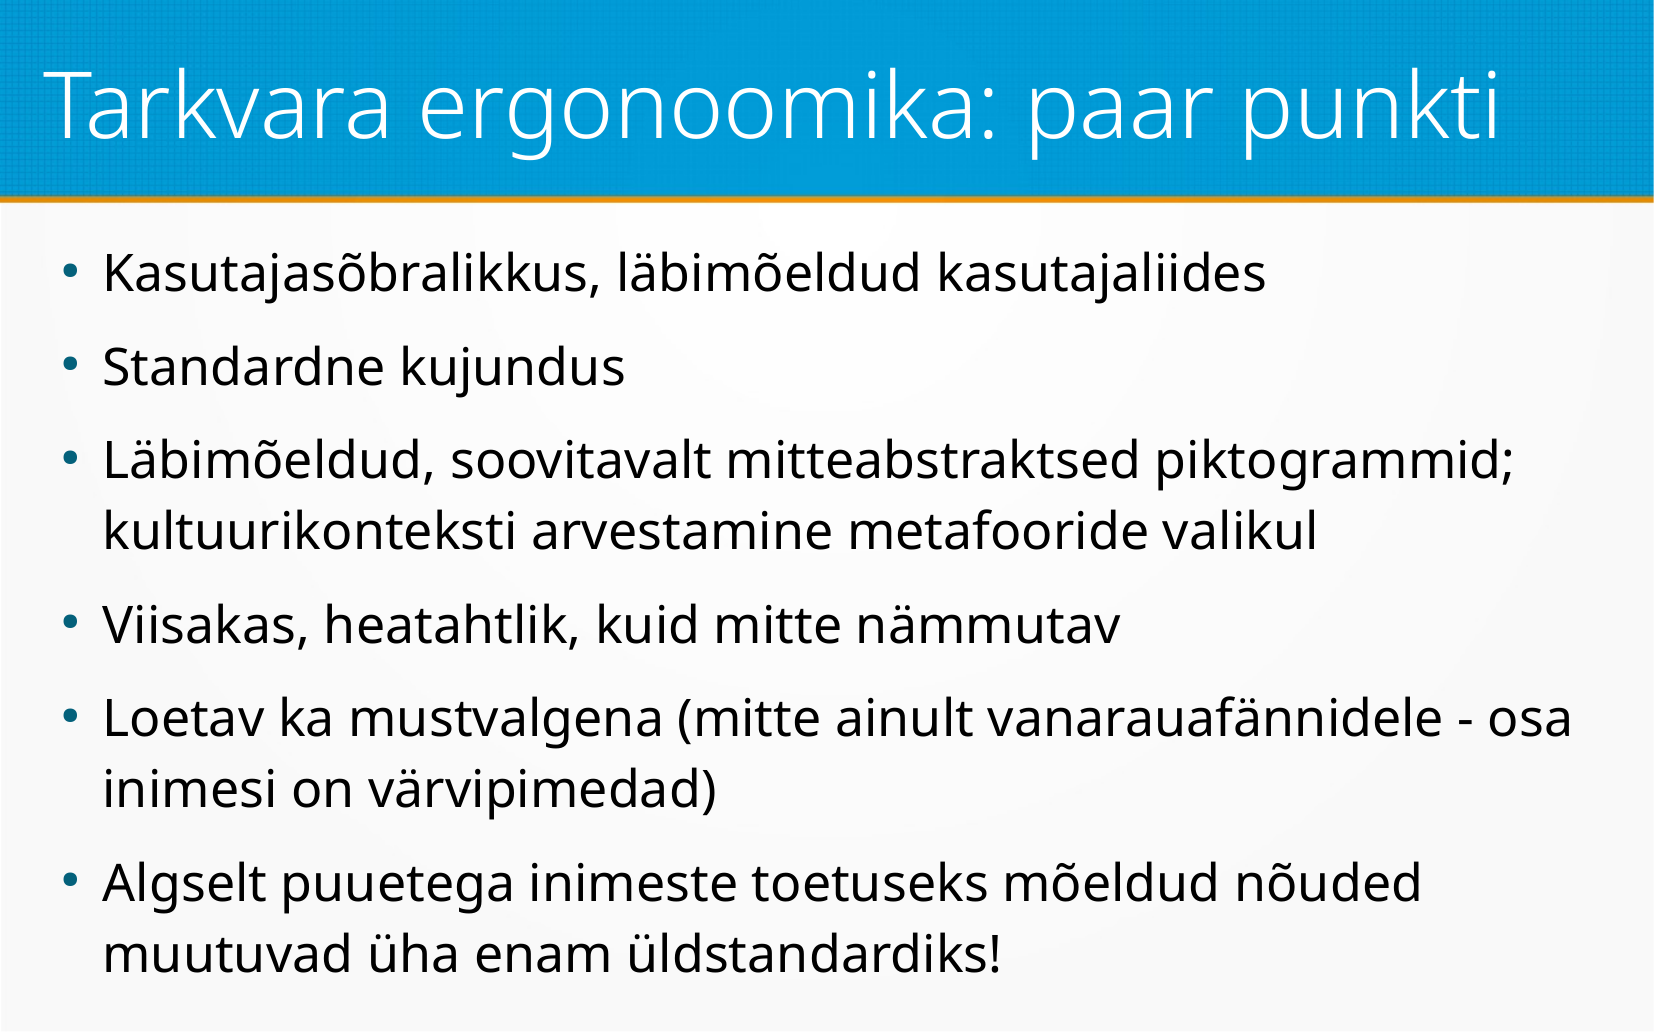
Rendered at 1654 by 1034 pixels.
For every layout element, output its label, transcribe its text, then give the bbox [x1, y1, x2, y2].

list Kasutajasõbralikkus, läbimõeldud kasutajaliides Standardne kujundus Läbimõeldud, soovitavalt mitteabstraktsed piktogrammid; kultuurikonteksti arvestamine metafooride valikul Viisakas, heatahtlik, kuid mitte nämmutav Loetav ka mustvalgena (mitte ainult vanarauafännidele - osa inimesi on värvipimedad) Algselt puuetega inimeste toetuseks mõeldud nõuded muutuvad üha enam üldstandardiks! [47, 236, 1607, 1002]
title Tarkvara ergonoomika: paar punkti [43, 0, 1619, 166]
picture [0, 195, 1654, 1034]
